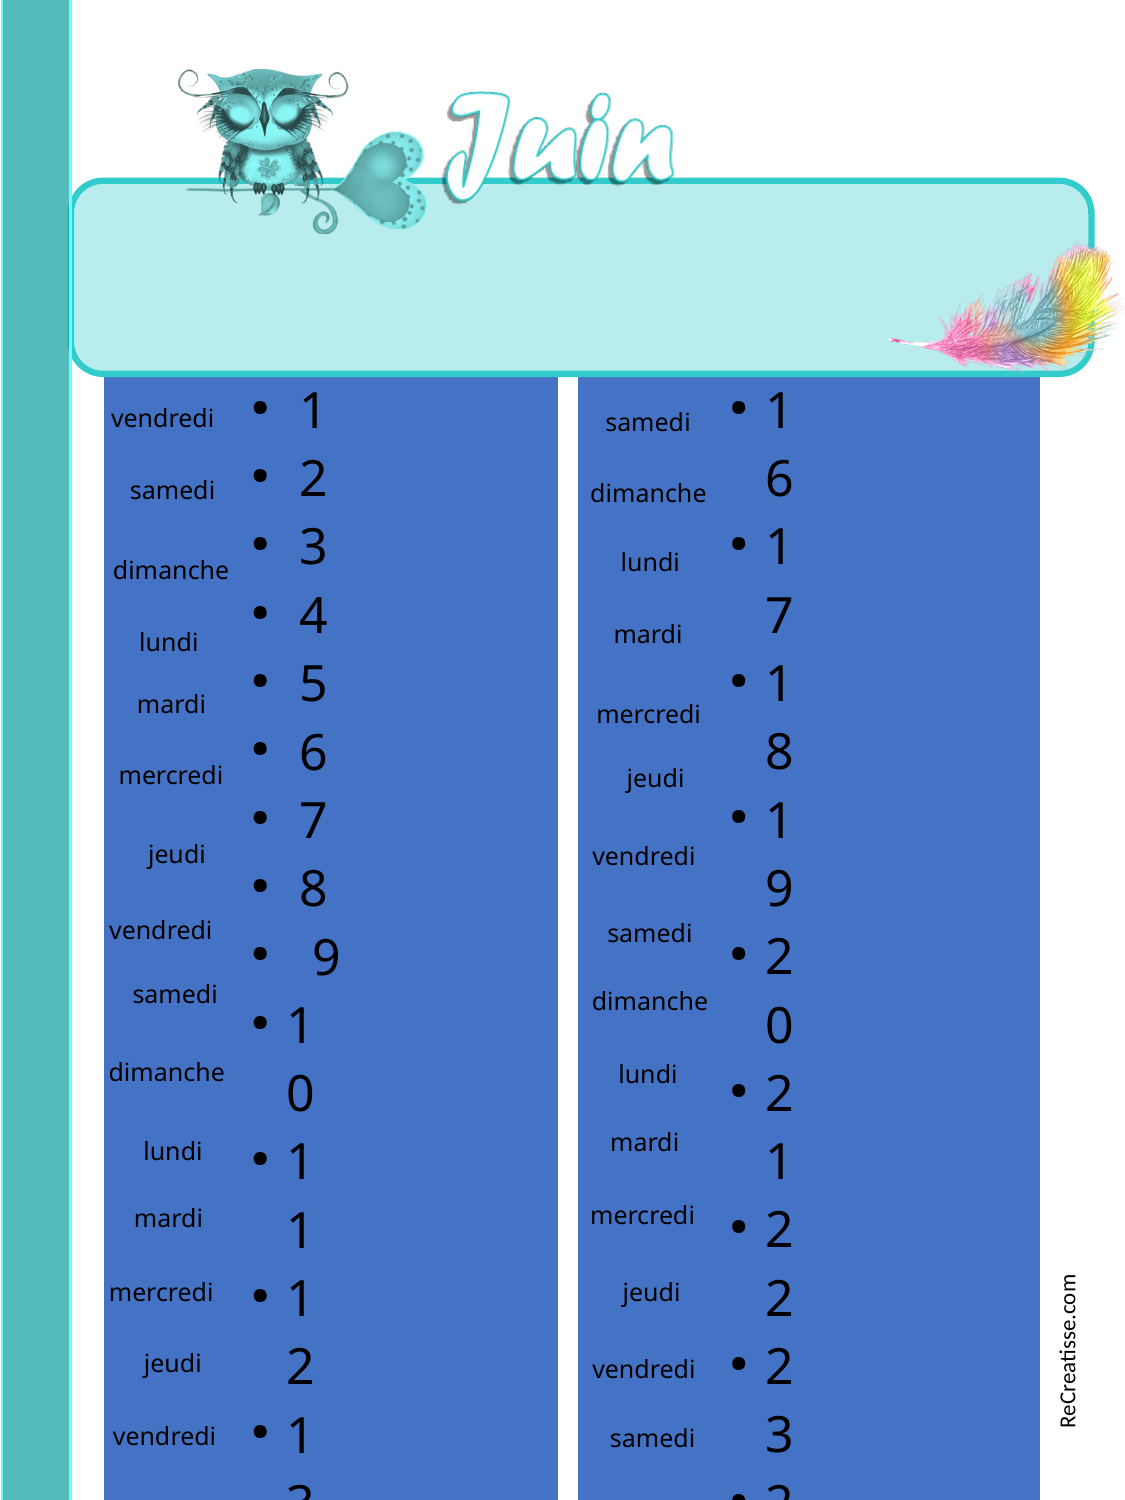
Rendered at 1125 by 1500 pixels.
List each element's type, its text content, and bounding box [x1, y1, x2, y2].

text_box lundi [124, 619, 214, 664]
text_box jeudi [129, 1340, 217, 1385]
table_cell 22 [730, 1194, 817, 1331]
table_cell 5 [251, 648, 342, 717]
picture [889, 239, 1125, 380]
text_box mardi [119, 1195, 218, 1240]
table_cell [342, 990, 558, 1126]
text_box jeudi [133, 831, 221, 876]
table_cell [578, 648, 730, 785]
table_cell [578, 1058, 730, 1194]
table_cell 13 [251, 1400, 342, 1500]
table_cell [104, 1400, 251, 1500]
table_cell [342, 580, 558, 648]
text_box mardi [599, 611, 698, 656]
table_cell 18 [730, 648, 817, 785]
table_cell 2 [251, 443, 342, 512]
table_cell [104, 648, 251, 717]
text_box vendredi [577, 1346, 711, 1391]
text_box lundi [603, 1051, 693, 1096]
table_cell [817, 1331, 1040, 1468]
table_cell 11 [251, 1126, 342, 1263]
table_cell [104, 512, 251, 580]
table_cell [342, 785, 558, 853]
text_box lundi [128, 1127, 218, 1173]
table_cell [817, 1468, 1040, 1500]
table_cell [578, 1468, 730, 1500]
table_cell [342, 1400, 558, 1500]
text_box samedi [590, 399, 706, 444]
text_box dimanche [94, 1048, 240, 1094]
table_cell [342, 717, 558, 785]
table_cell 21 [730, 1058, 817, 1194]
text_box mercredi [581, 691, 716, 736]
table_cell 23 [730, 1331, 817, 1468]
table_cell [817, 648, 1040, 785]
text_box dimanche [577, 978, 724, 1023]
table_cell [342, 921, 558, 990]
table_cell [104, 717, 251, 785]
picture [428, 50, 1067, 217]
table_cell [817, 785, 1040, 921]
table_cell 24 [730, 1468, 817, 1500]
text_box jeudi [608, 1269, 696, 1314]
text_box mardi [595, 1119, 695, 1164]
table_cell [342, 443, 558, 512]
text_box mercredi [575, 1192, 710, 1237]
table_cell 6 [251, 717, 342, 785]
table_header [817, 375, 1040, 511]
table_cell [104, 443, 251, 512]
table_cell [104, 921, 251, 990]
table_cell [578, 921, 730, 1058]
table_cell [104, 1263, 251, 1400]
text_box dimanche [575, 470, 722, 515]
table_cell [342, 1126, 558, 1263]
table_cell 17 [730, 511, 817, 648]
text_box samedi [592, 910, 708, 955]
table_cell 10 [251, 990, 342, 1126]
table_cell [342, 853, 558, 921]
text_box vendredi [98, 1412, 232, 1458]
table_cell [817, 511, 1040, 648]
text_box vendredi [94, 907, 228, 952]
text_box vendredi [577, 833, 711, 878]
table_cell 12 [251, 1263, 342, 1400]
table_cell [104, 990, 251, 1126]
table_cell 8 [251, 853, 342, 921]
table_header [342, 375, 558, 443]
table_cell [817, 921, 1040, 1058]
table_cell 9 [251, 921, 342, 990]
table_cell [104, 580, 251, 648]
text_box ReCreatisse.com [1045, 1259, 1088, 1443]
text_box vendredi [96, 395, 230, 440]
text_box [2, 0, 1092, 1500]
text_box mardi [122, 681, 221, 726]
table_cell [578, 1194, 730, 1331]
table_cell [104, 853, 251, 921]
table_cell [578, 511, 730, 648]
table_header [104, 375, 251, 443]
text_box jeudi [612, 755, 700, 800]
text_box mercredi [104, 752, 239, 797]
table_cell [342, 648, 558, 717]
text_box lundi [606, 539, 695, 584]
table_cell [104, 1126, 251, 1263]
table_cell 19 [730, 785, 817, 921]
table_cell [578, 785, 730, 921]
picture [176, 69, 427, 234]
text_box mercredi [94, 1269, 229, 1314]
table_cell [342, 1263, 558, 1400]
table_cell 7 [251, 785, 342, 853]
table_cell 4 [251, 580, 342, 648]
text_box samedi [117, 972, 233, 1017]
text_box samedi [595, 1415, 711, 1460]
table_cell 20 [730, 921, 817, 1058]
table_cell [817, 1058, 1040, 1194]
table_cell [578, 1331, 730, 1468]
text_box samedi [115, 467, 231, 512]
table_cell [104, 785, 251, 853]
table_header [578, 375, 730, 511]
table_cell 3 [251, 512, 342, 580]
table_cell [817, 1194, 1040, 1331]
table_cell [342, 512, 558, 580]
text_box dimanche [98, 547, 245, 592]
table_header 1 [251, 375, 342, 443]
table_header 16 [730, 375, 817, 511]
